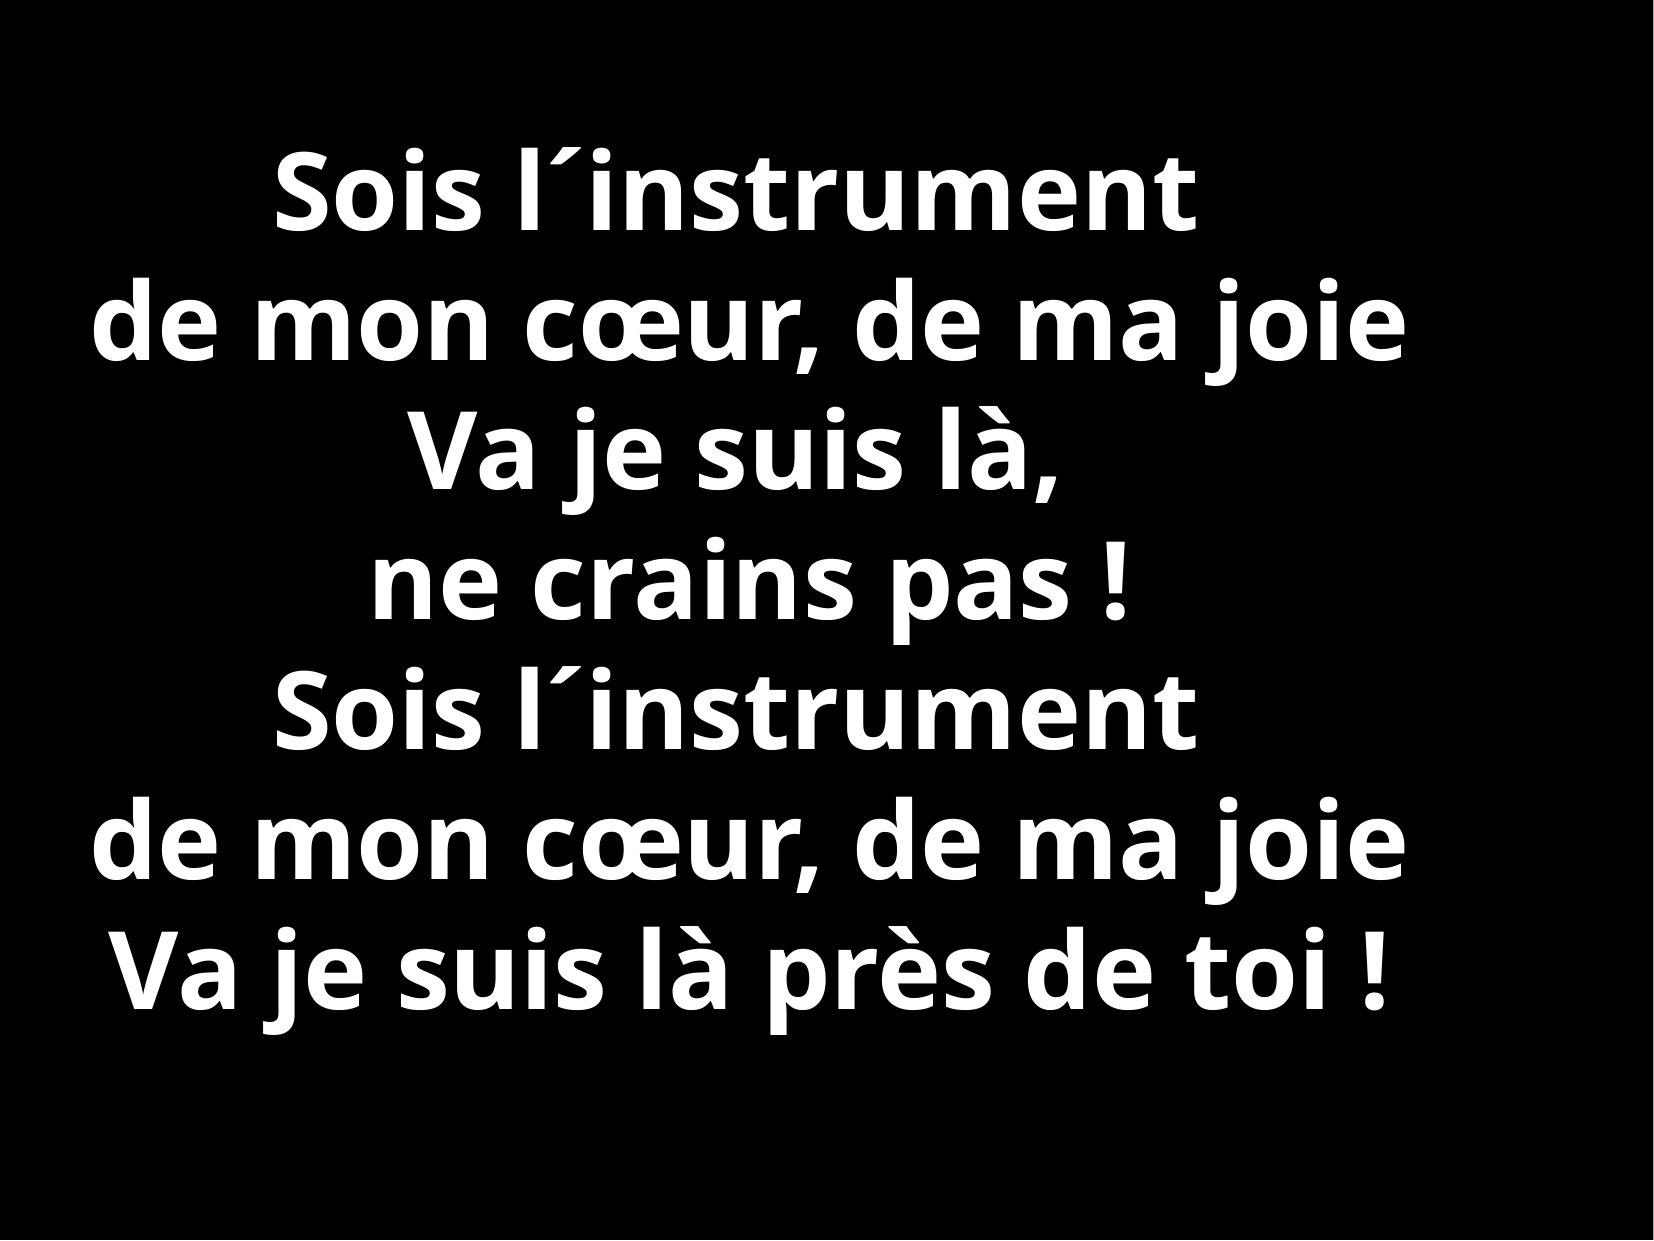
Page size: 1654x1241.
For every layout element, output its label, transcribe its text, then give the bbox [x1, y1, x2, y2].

text_box Sois l´instrument de mon cœur, de ma joie Va je suis là, ne crains pas ! Sois l´instrument de mon cœur, de ma joie Va je suis là près de toi ! [0, 314, 1501, 839]
